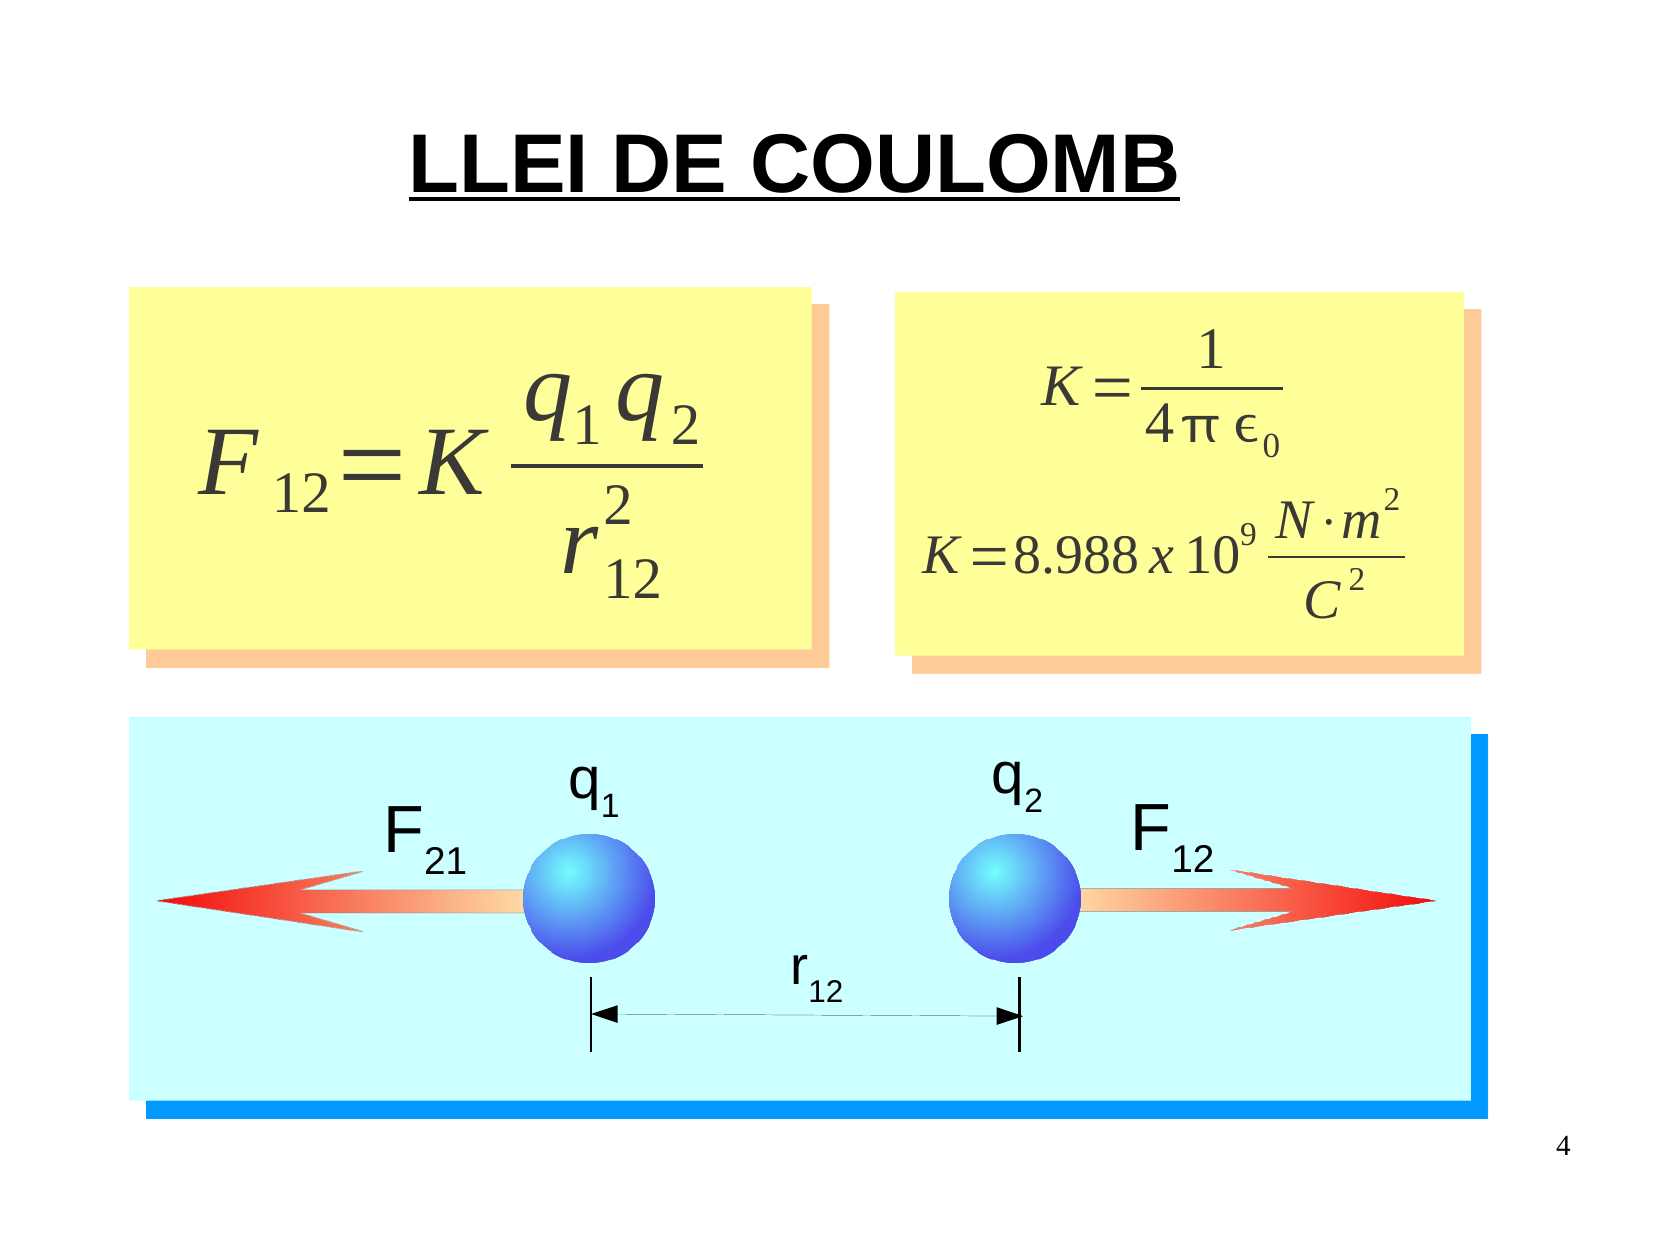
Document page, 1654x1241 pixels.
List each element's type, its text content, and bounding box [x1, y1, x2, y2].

text_box r12 [775, 927, 889, 1017]
text_box [129, 949, 1471, 1101]
chart [1023, 317, 1300, 466]
text_box q1 [553, 738, 667, 833]
picture [120, 822, 669, 977]
text_box q2 [977, 733, 1090, 827]
text_box [895, 292, 1464, 656]
text_box F12 [1115, 783, 1245, 889]
chart [904, 482, 1420, 631]
text_box [129, 716, 1471, 1015]
text_box F21 [368, 784, 498, 891]
picture [938, 822, 1473, 977]
text_box [128, 287, 812, 650]
text_box LLEI DE COULOMB [394, 109, 1364, 218]
chart [167, 334, 733, 609]
